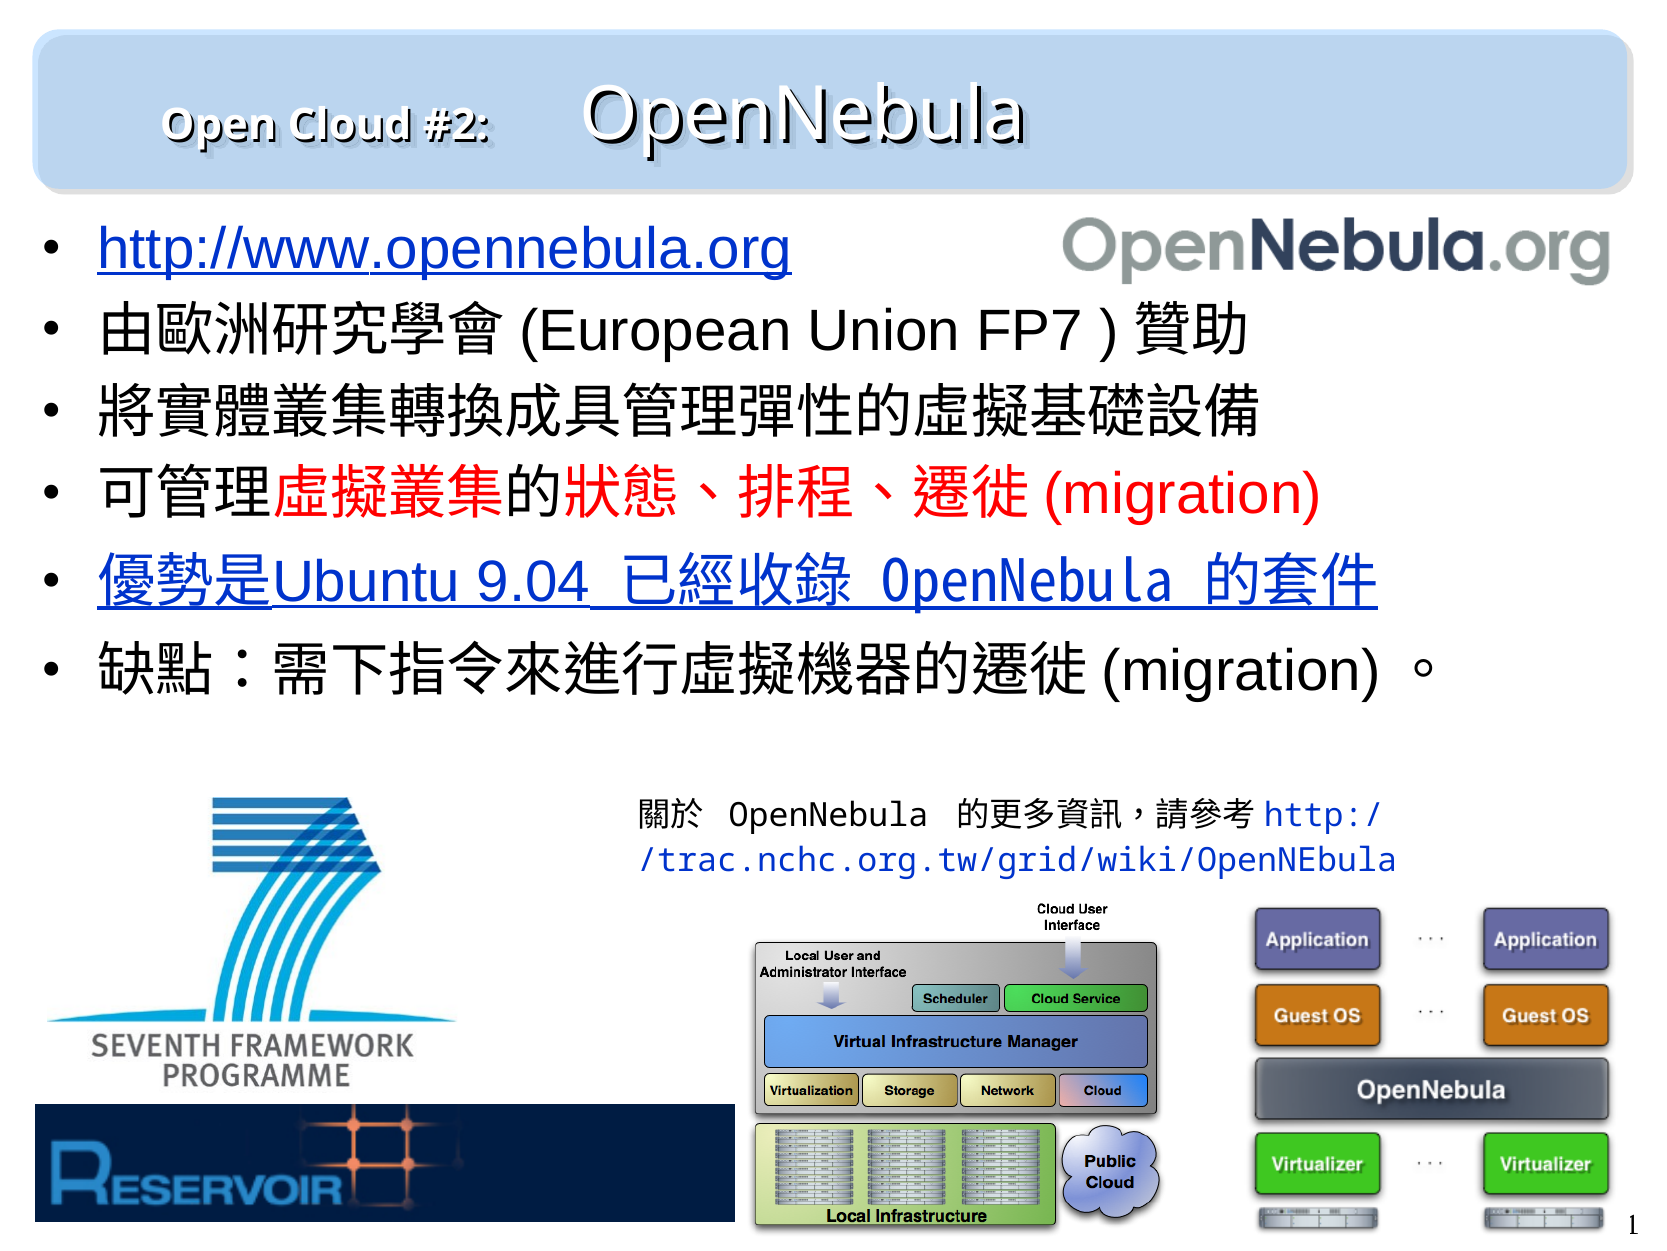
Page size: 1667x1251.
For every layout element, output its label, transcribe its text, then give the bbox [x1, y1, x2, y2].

text_box 關於 OpenNebula 的更多資訊，請參考http://trac.nchc.org.tw/grid/wiki/OpenNEbula [616, 779, 1595, 887]
picture [1234, 891, 1630, 1247]
picture [47, 797, 458, 1093]
picture [797, 183, 1625, 302]
text_box http://www.opennebula.org 由歐洲研究學會(European Union FP7 )贊助 將實體叢集轉換成具管理彈性的虛擬基礎設備 可管理虛擬叢集的狀態、排程、遷徙(migration) 優勢是Ubuntu 9.04 已經收錄 OpenNebula 的套件 缺點：需下指令來進行虛擬機器的遷徙(migration)。 [41, 212, 1607, 761]
picture [35, 891, 1181, 1247]
text_box Open Cloud #2: OpenNebula [32, 29, 1628, 189]
